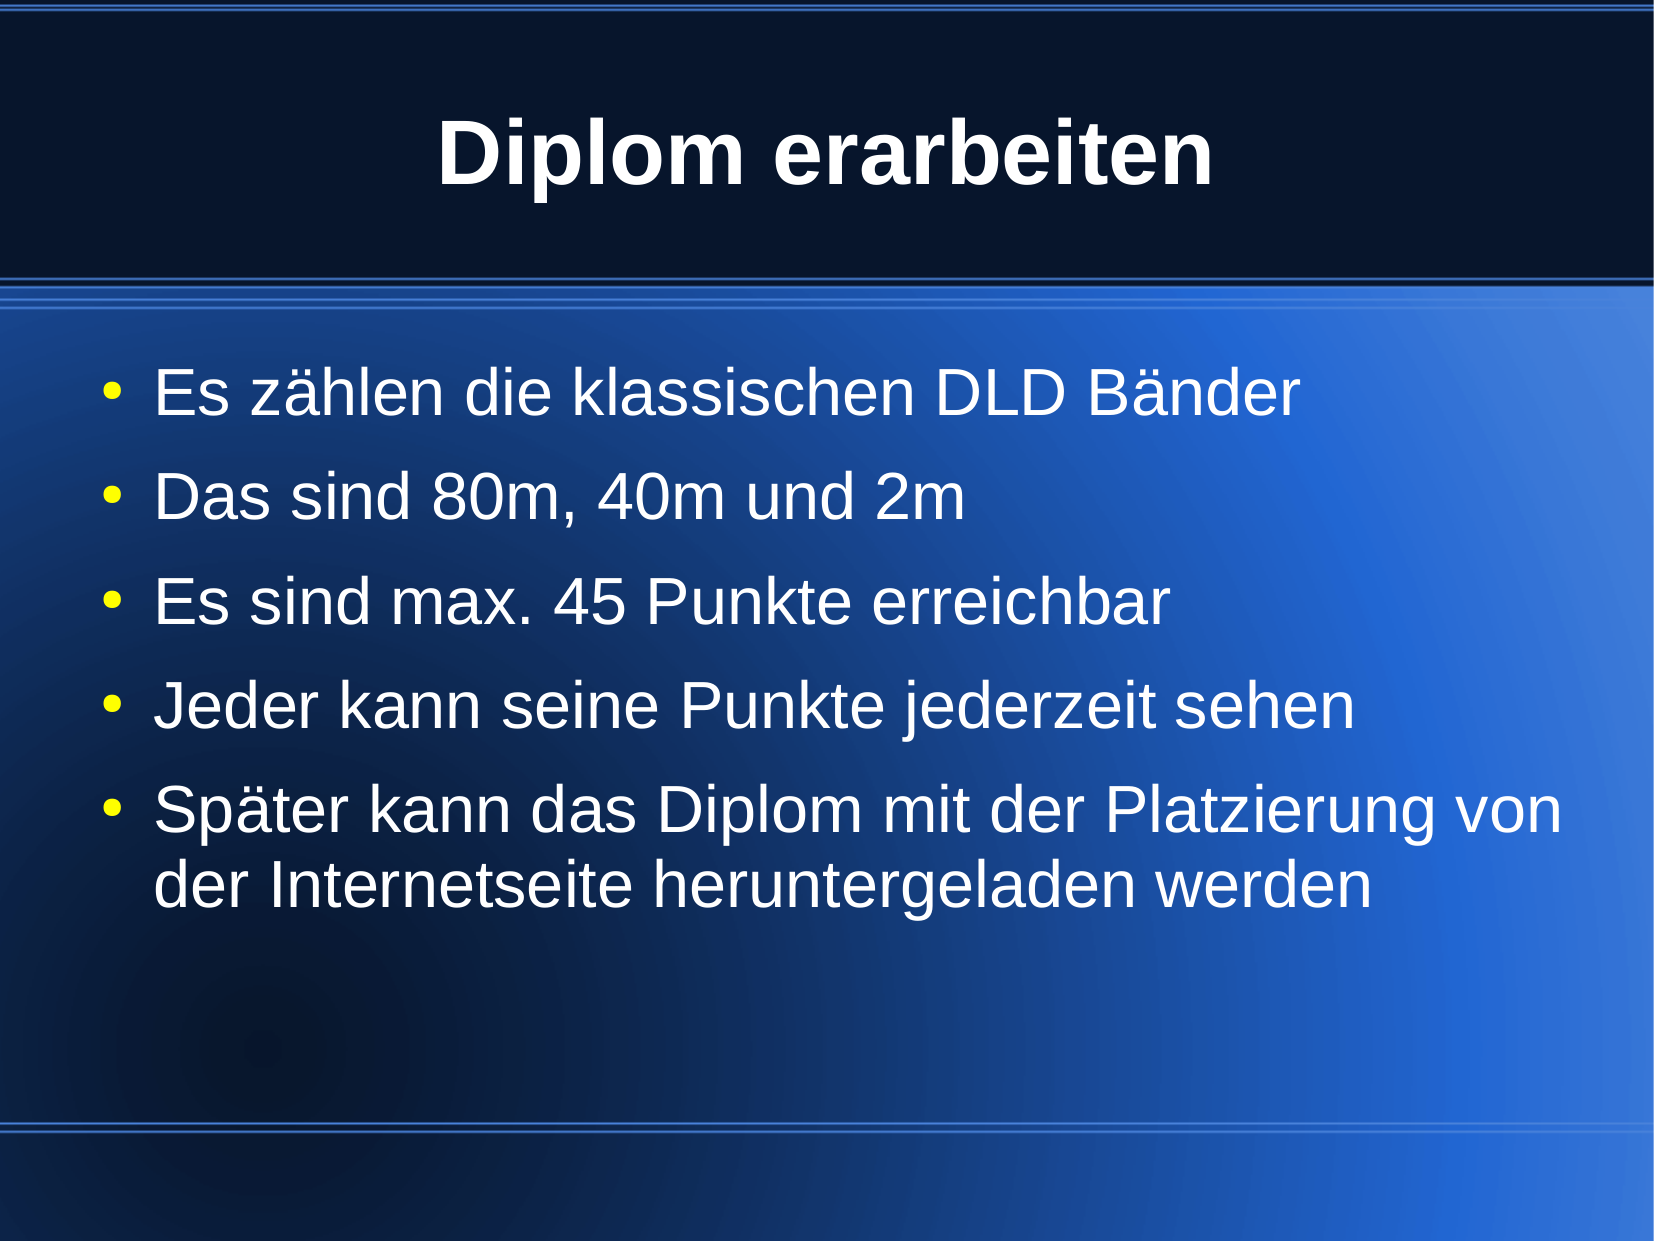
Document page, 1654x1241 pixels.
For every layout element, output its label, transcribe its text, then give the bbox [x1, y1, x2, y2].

title Diplom erarbeiten [82, 49, 1571, 257]
list Es zählen die klassischen DLD Bänder Das sind 80m, 40m und 2m Es sind max. 45 Punkte erreichbar Jeder kann seine Punkte jederzeit sehen Später kann das Diplom mit der Platzierung von der Internetseite heruntergeladen werden [82, 355, 1571, 1058]
picture [0, 0, 1654, 1241]
